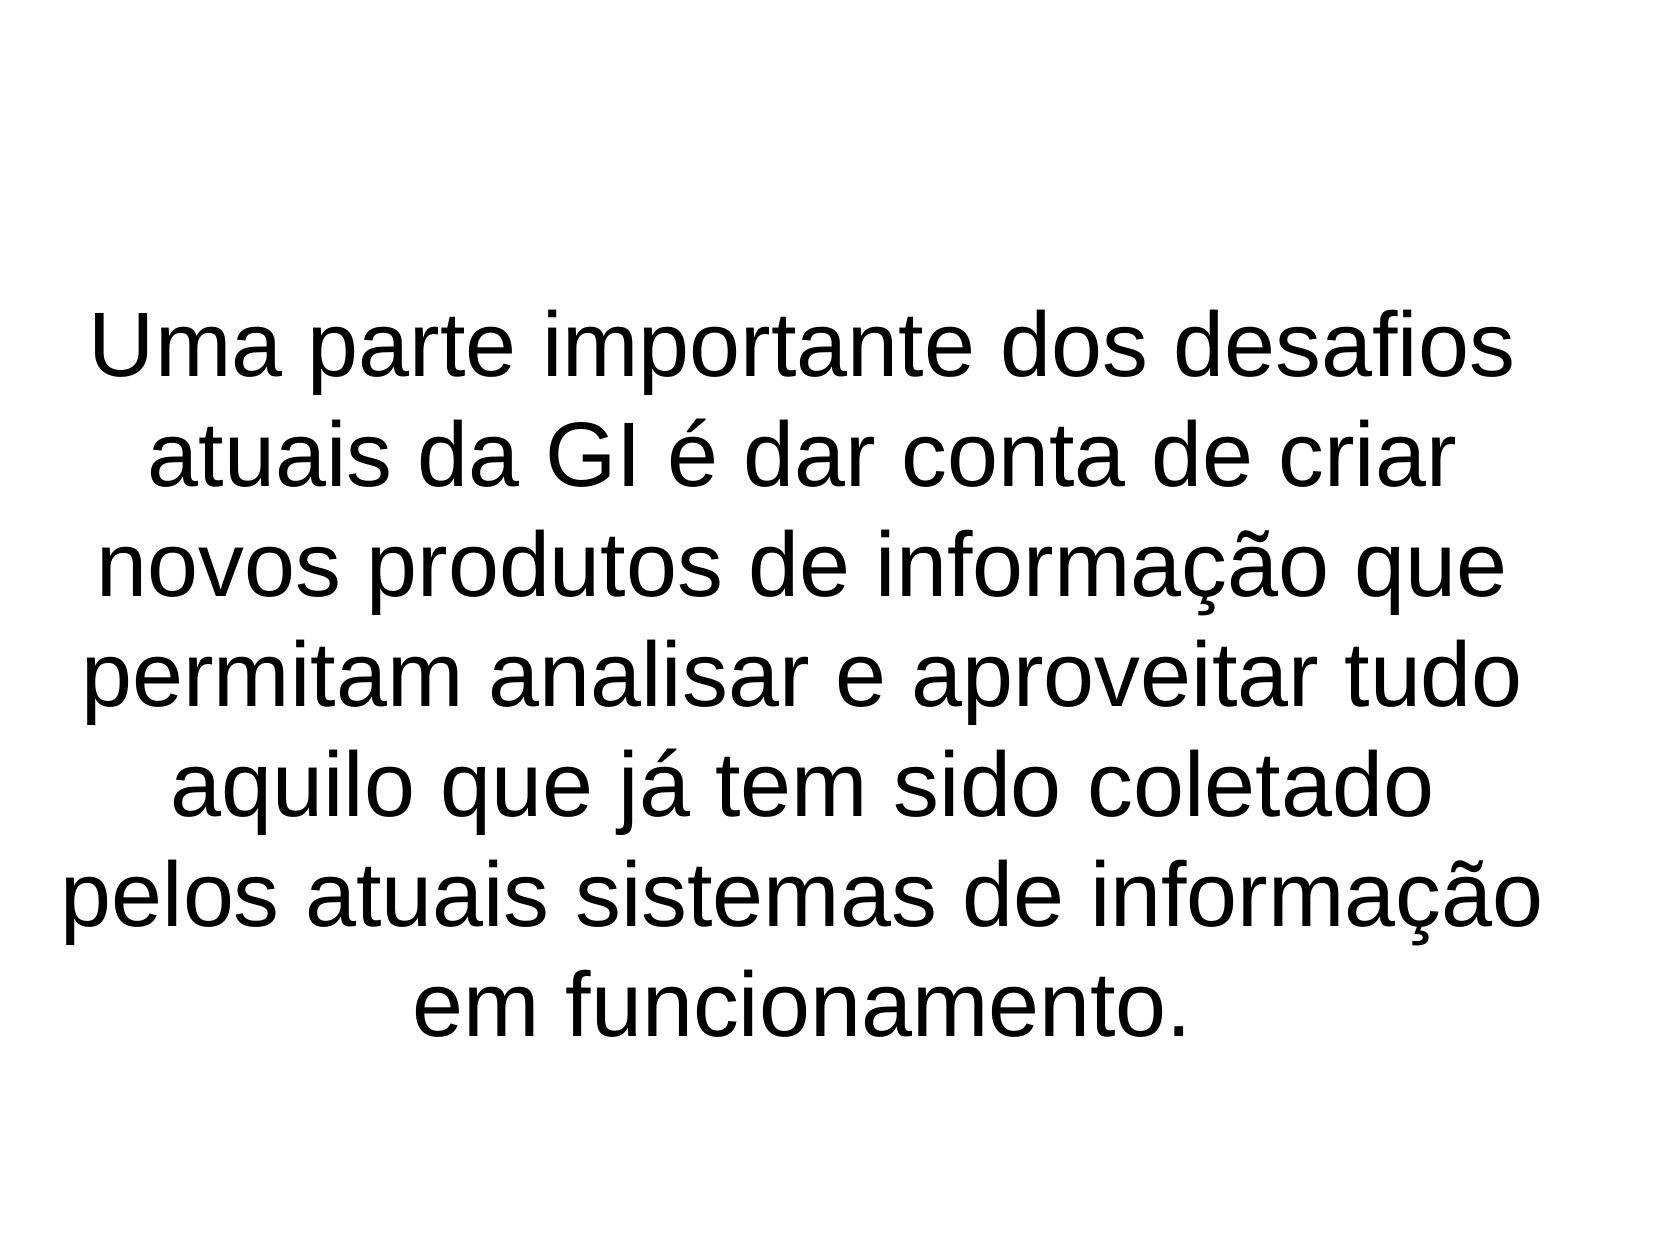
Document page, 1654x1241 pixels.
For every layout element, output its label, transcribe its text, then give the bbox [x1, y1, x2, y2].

title Uma parte importante dos desafios atuais da GI é dar conta de criar novos produtos de informação que permitam analisar e aproveitar tudo aquilo que já tem sido coletado pelos atuais sistemas de informação em funcionamento. [59, 284, 1548, 1004]
